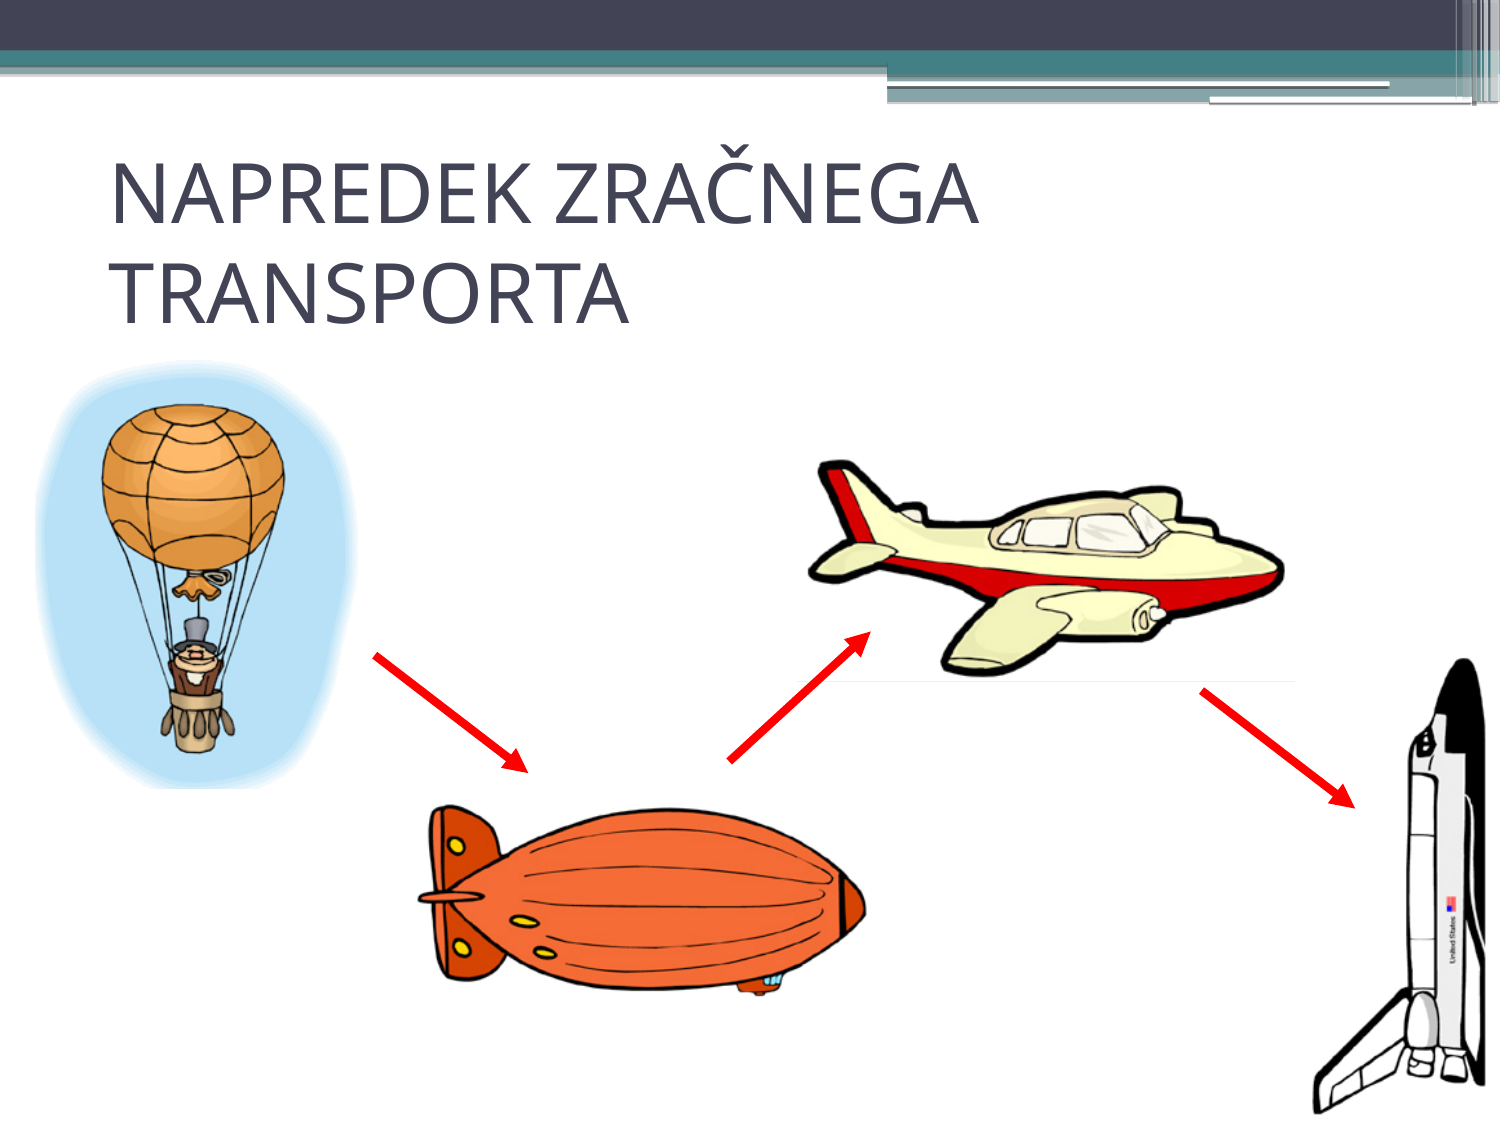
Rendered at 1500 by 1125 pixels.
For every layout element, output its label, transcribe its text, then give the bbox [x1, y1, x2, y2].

picture [1306, 649, 1500, 1125]
title NAPREDEK ZRAČNEGA TRANSPORTA [93, 152, 1444, 328]
picture [410, 796, 876, 997]
picture [35, 351, 362, 789]
picture [796, 457, 1296, 682]
